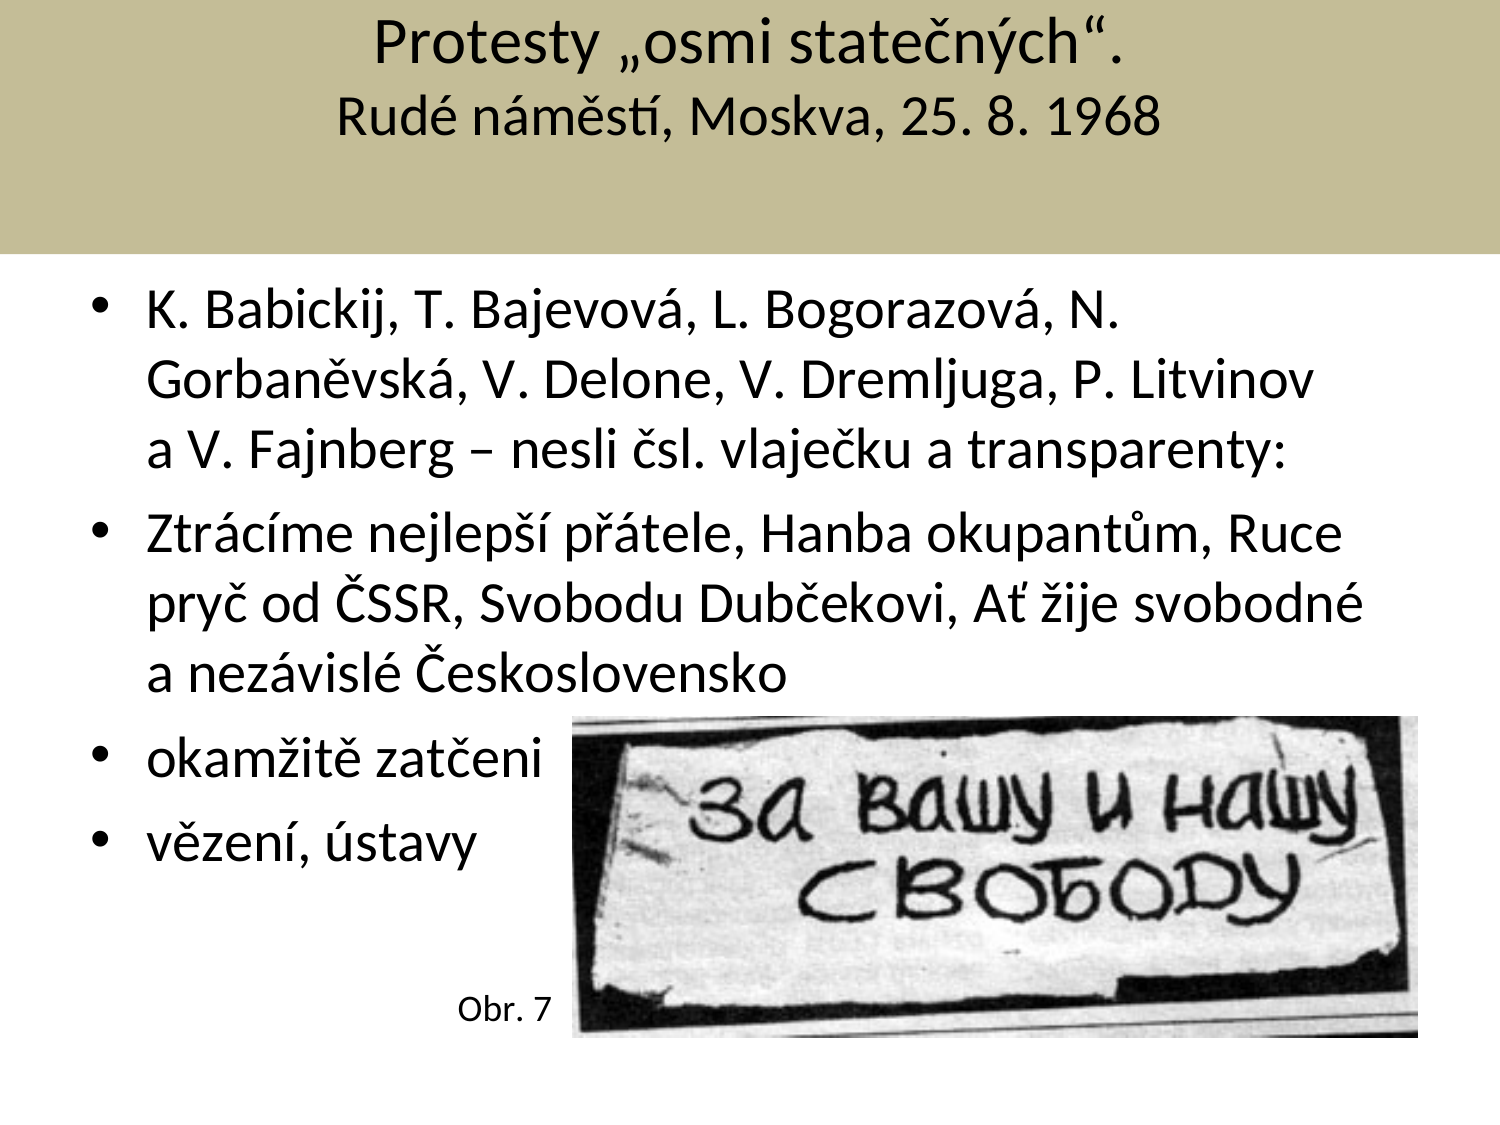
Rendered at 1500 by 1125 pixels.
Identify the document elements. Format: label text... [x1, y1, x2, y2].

title Protesty „osmi statečných“. Rudé náměstí, Moskva, 25. 8. 1968 [0, 0, 1500, 255]
picture [572, 716, 1418, 1039]
text_box Obr. 7 [442, 976, 573, 1037]
list K. Babickij, T. Bajevová, L. Bogorazová, N. Gorbaněvská, V. Delone, V. Dremljuga, P. Litvinov a V. Fajnberg – nesli čsl. vlaječku a transparenty: Ztrácíme nejlepší přátele, Hanba okupantům, Ruce pryč od ČSSR, Svobodu Dubčekovi, Ať žije svobodné a nezávislé Československo okamžitě zatčeni vězení, ústavy [75, 262, 1426, 1006]
